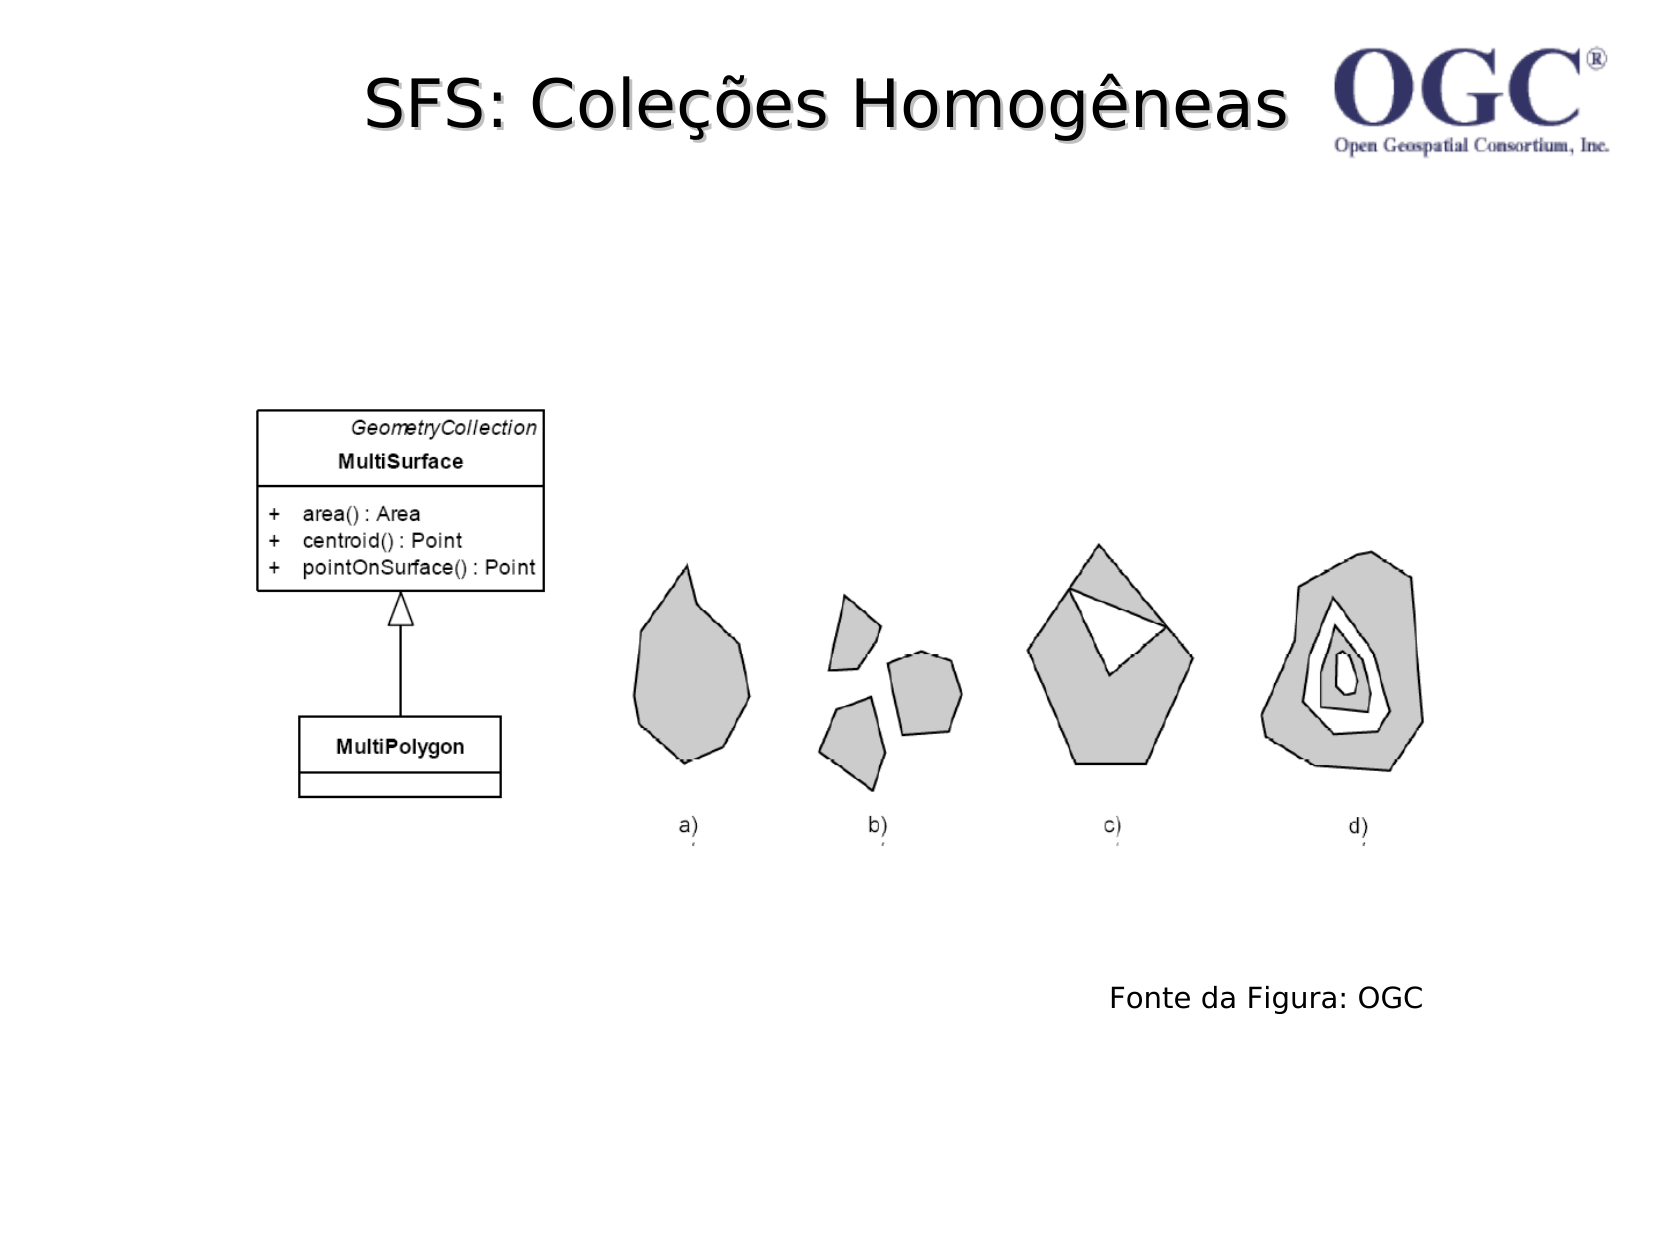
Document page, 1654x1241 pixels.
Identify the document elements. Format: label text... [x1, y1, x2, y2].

text_box Fonte da Figura: OGC [1086, 974, 1447, 1024]
picture [1320, 23, 1625, 178]
title SFS: Coleções Homogêneas [59, 25, 1595, 184]
picture [247, 400, 1435, 850]
